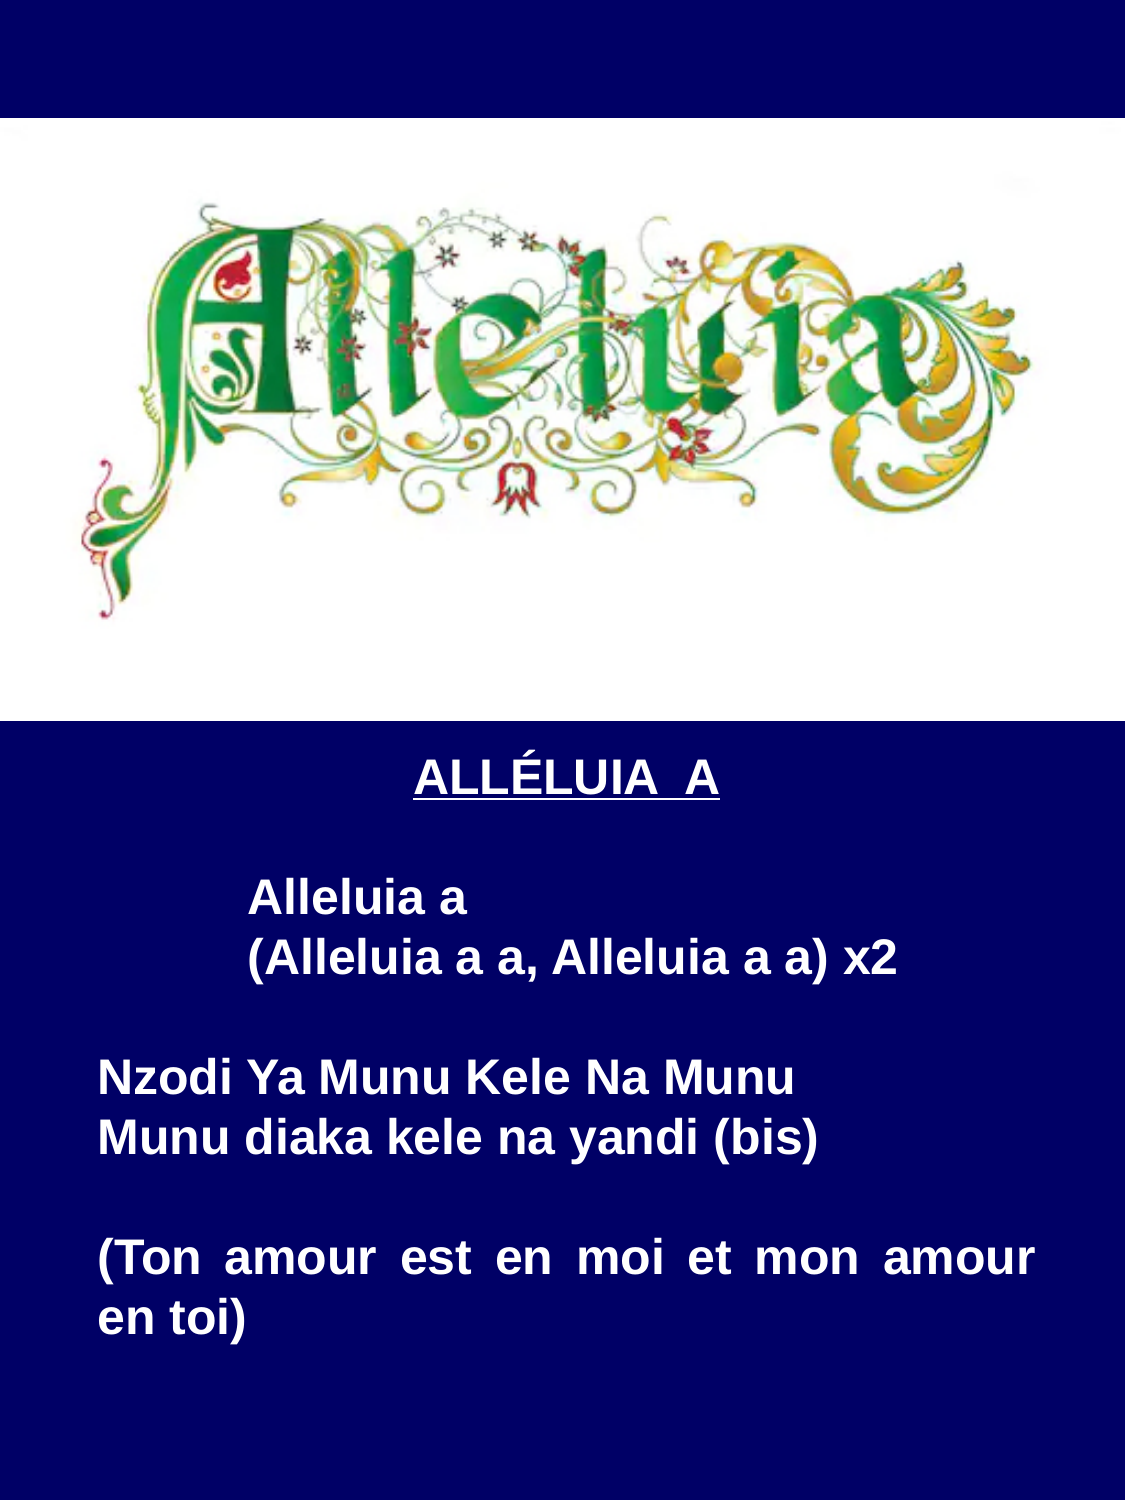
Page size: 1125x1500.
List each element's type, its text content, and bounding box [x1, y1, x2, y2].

picture [0, 118, 1125, 721]
text_box ALLÉLUIA A Alleluia a (Alleluia a a, Alleluia a a) x2 Nzodi Ya Munu Kele Na Munu Munu diaka kele na yandi (bis) (Ton amour est en moi et mon amour en toi) [82, 721, 1051, 1397]
